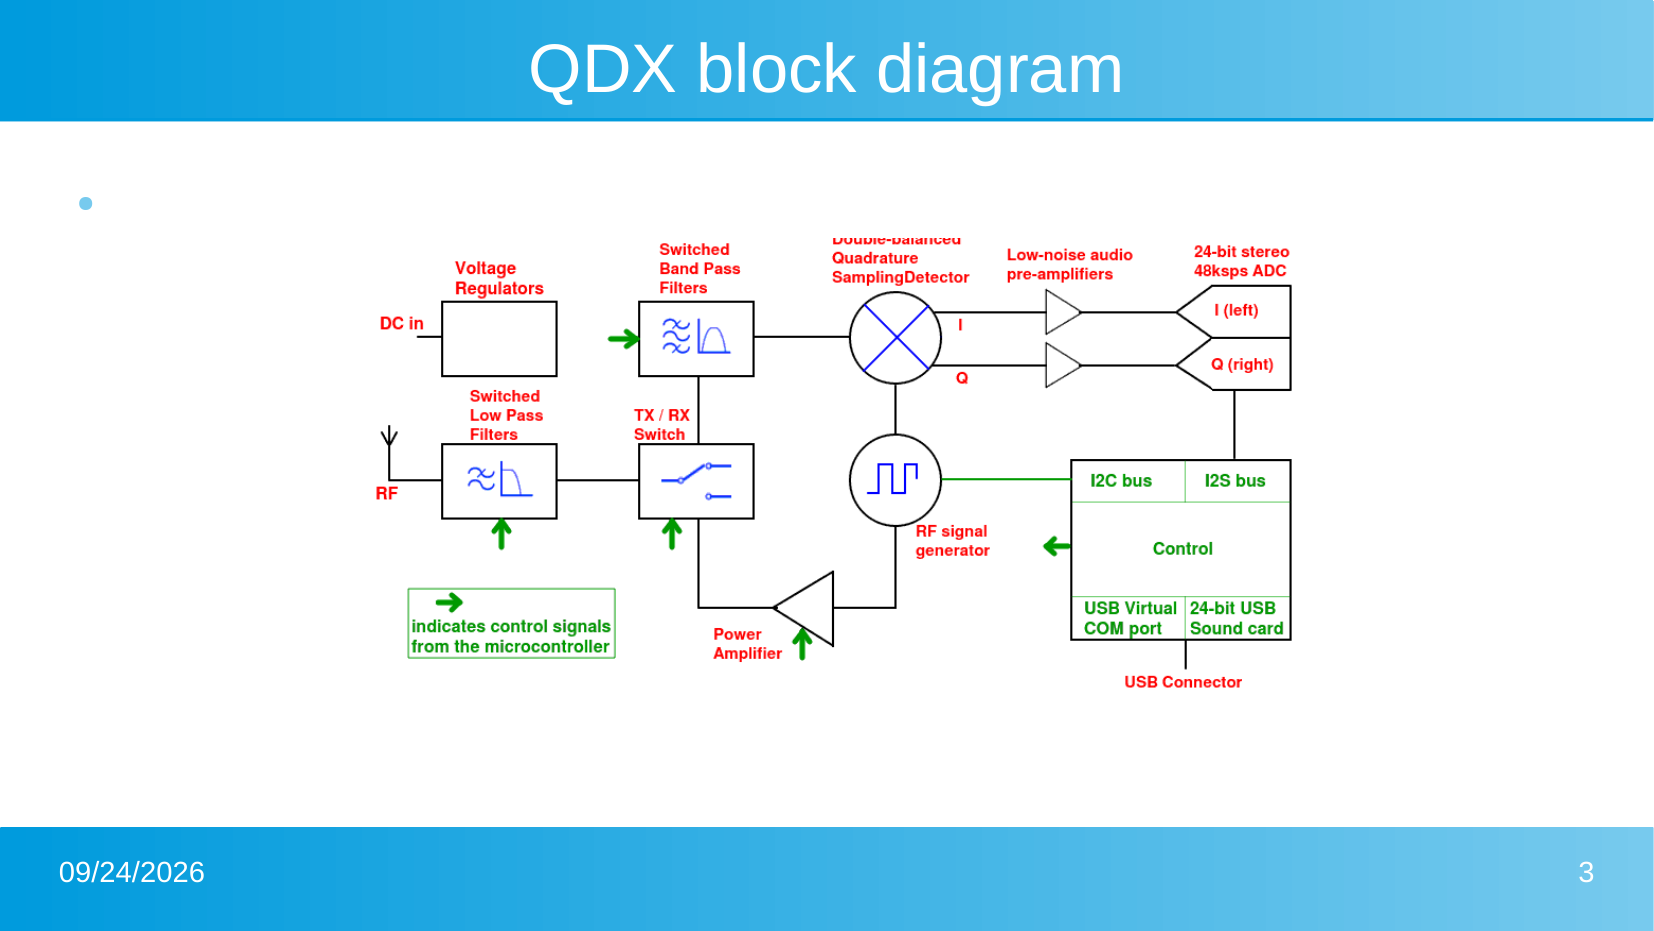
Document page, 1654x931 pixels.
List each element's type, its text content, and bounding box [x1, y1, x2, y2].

title QDX block diagram [59, 29, 1595, 108]
picture [367, 238, 1298, 695]
list [59, 177, 1595, 768]
